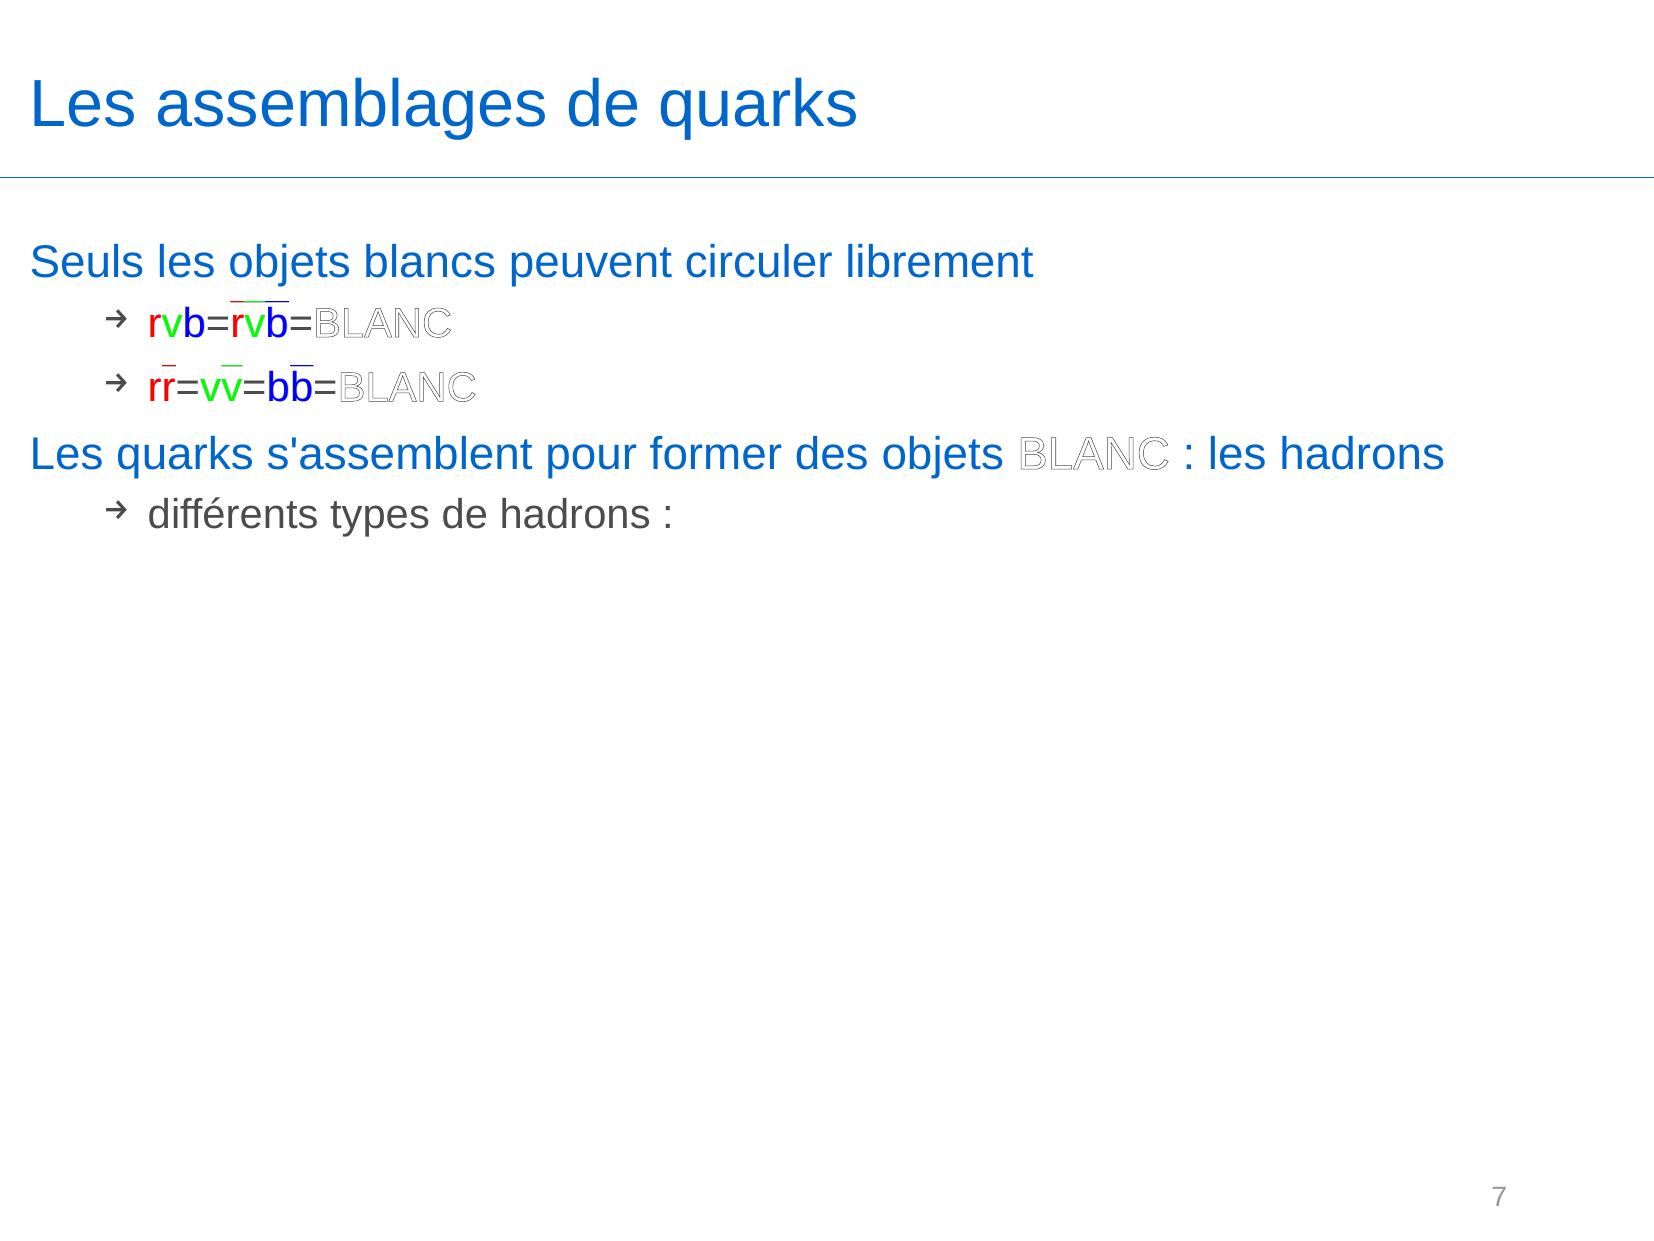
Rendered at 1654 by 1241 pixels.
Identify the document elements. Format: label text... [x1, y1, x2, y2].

list Seuls les objets blancs peuvent circuler librement rvb=rvb=BLANC rr=vv=bb=BLANC Les quarks s'assemblent pour former des objets BLANC : les hadrons différents types de hadrons : [29, 236, 1625, 1188]
title Les assemblages de quarks [29, 29, 1625, 178]
